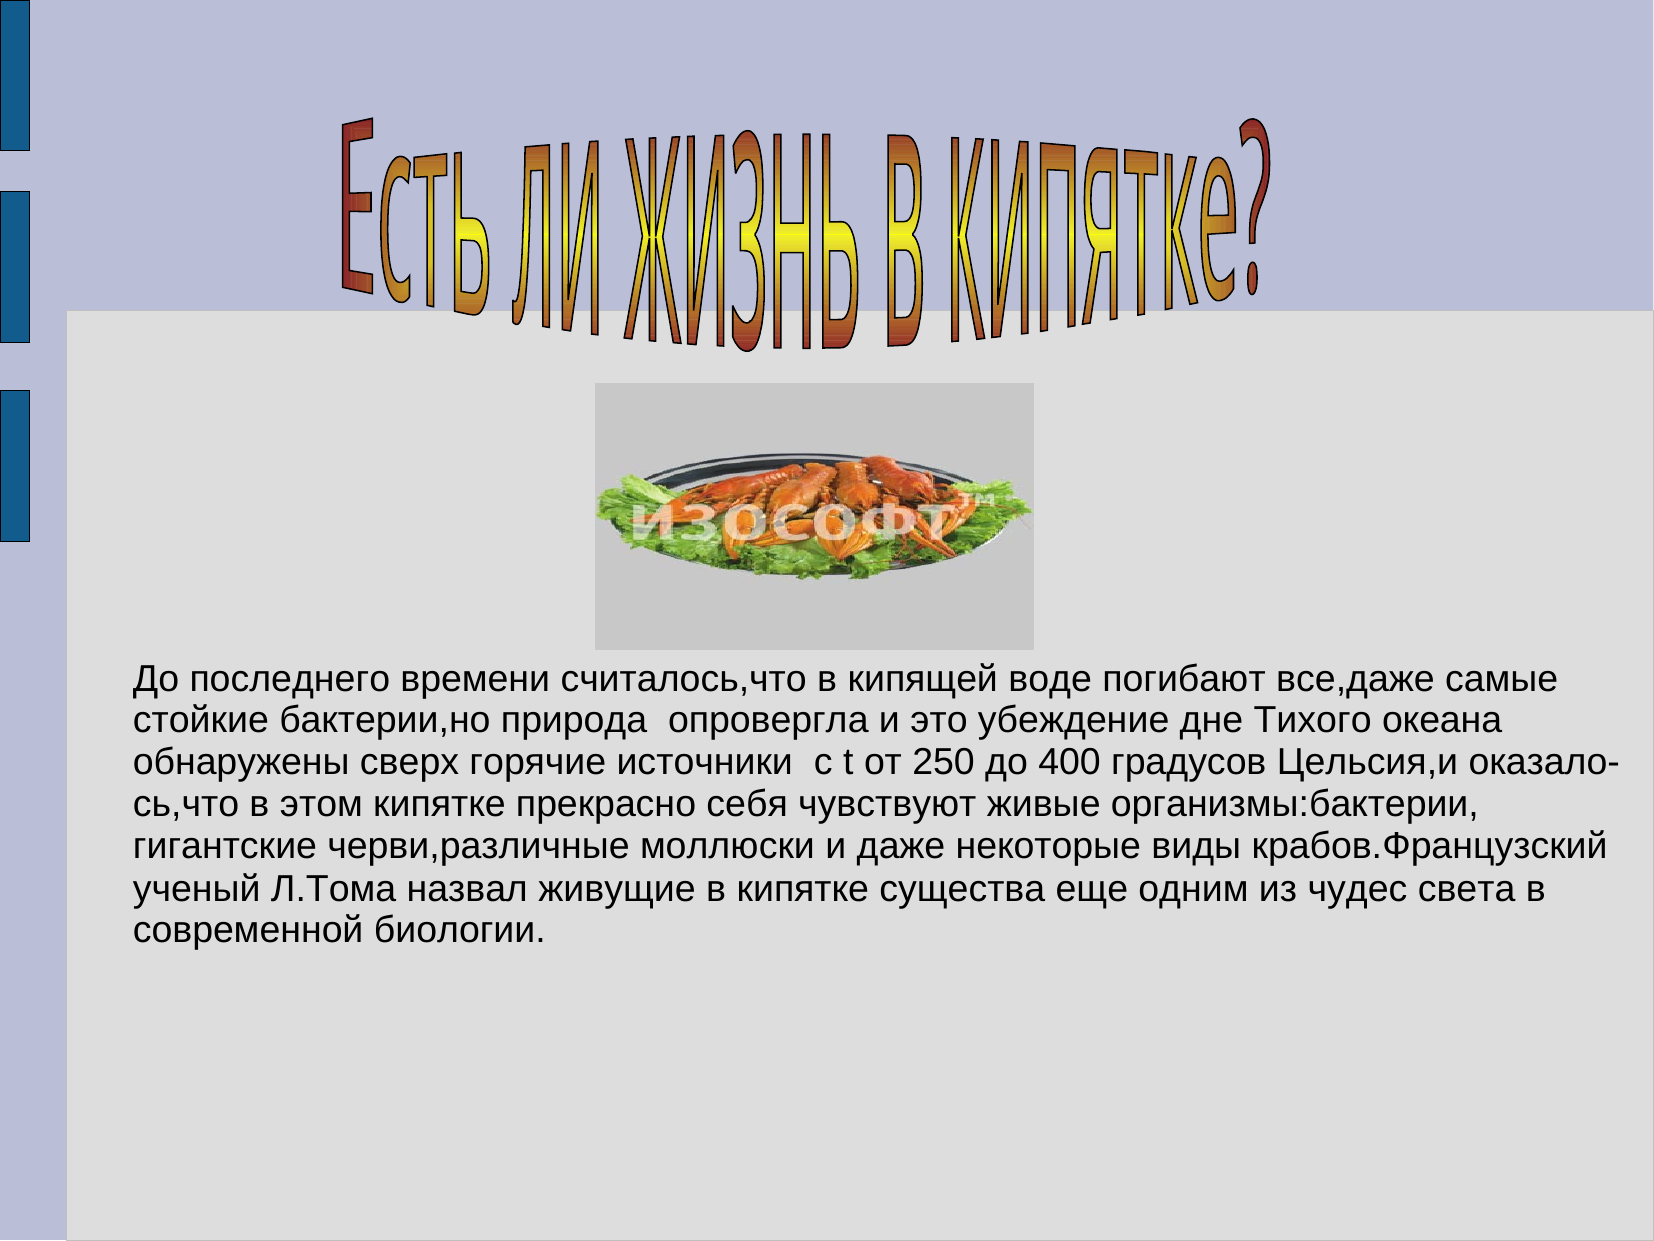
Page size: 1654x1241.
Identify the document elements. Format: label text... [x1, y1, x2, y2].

text_box Есть ли жизнь в кипятке? [624, 136, 681, 344]
text_box Есть ли жизнь в кипятке? [414, 153, 447, 307]
text_box Есть ли жизнь в кипятке? [562, 141, 598, 335]
text_box Есть ли жизнь в кипятке? [1165, 154, 1198, 310]
text_box Есть ли жизнь в кипятке? [342, 118, 373, 294]
text_box Есть ли жизнь в кипятке? [774, 134, 810, 349]
text_box Есть ли жизнь в кипятке? [512, 144, 550, 328]
text_box До последнего времени считалось,что в кипящей воде погибают все,даже самые стойкие бактерии,но природа опровергла и это убеждение дне Тихого океана обнаружены сверх горячие источники с t от 250 до 400 градусов Цельсия,и оказало- сь,что в этом кипятке прекрасно себя чувствуют живые организмы:бактерии, гигантские черви,различные моллюски и даже некоторые виды крабов.Французский ученый Л.Тома назвал живущие в кипятке существа еще одним из чудес света в современной биологии. [118, 649, 1635, 1063]
text_box Есть ли жизнь в кипятке? [1201, 157, 1236, 301]
text_box Есть ли жизнь в кипятке? [1082, 147, 1117, 325]
text_box Есть ли жизнь в кипятке? [732, 130, 765, 352]
text_box Есть ли жизнь в кипятке? [1239, 118, 1270, 244]
text_box Есть ли жизнь в кипятке? [888, 135, 923, 347]
text_box Есть ли жизнь в кипятке? [1040, 142, 1075, 332]
text_box Есть ли жизнь в кипятке? [454, 152, 489, 315]
text_box Есть ли жизнь в кипятке? [951, 137, 985, 342]
text_box Есть ли жизнь в кипятке? [1124, 149, 1158, 316]
text_box Есть ли жизнь в кипятке? [822, 134, 858, 349]
text_box Есть ли жизнь в кипятке? [380, 156, 411, 303]
text_box Есть ли жизнь в кипятке? [992, 139, 1028, 338]
picture [595, 383, 1034, 650]
text_box Есть ли жизнь в кипятке? [687, 135, 724, 347]
